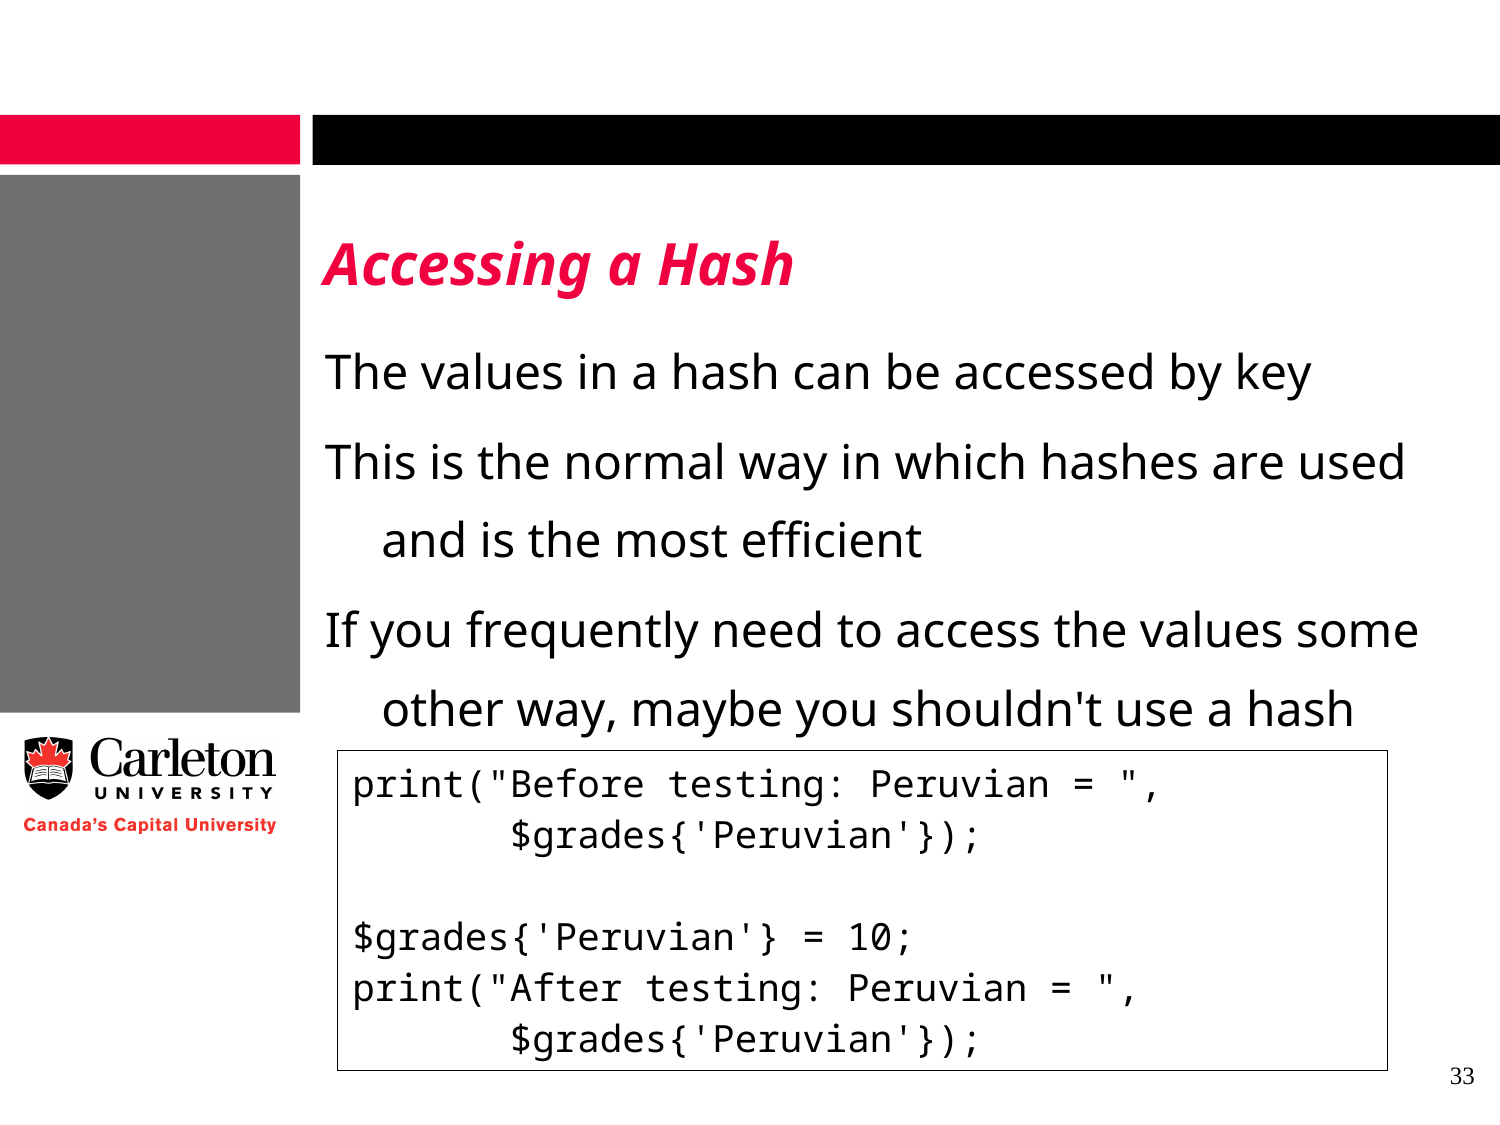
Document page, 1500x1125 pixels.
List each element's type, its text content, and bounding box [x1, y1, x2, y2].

picture [24, 737, 276, 834]
text_box print("Before testing: Peruvian = ", $grades{'Peruvian'}); $grades{'Peruvian'} = 10; print("After testing: Peruvian = ", $grades{'Peruvian'}); [337, 750, 1388, 1037]
title Accessing a Hash [324, 194, 1450, 324]
list The values in a hash can be accessed by key This is the normal way in which hashes are used and is the most efficient If you frequently need to access the values some other way, maybe you shouldn't use a hash [324, 324, 1450, 1036]
